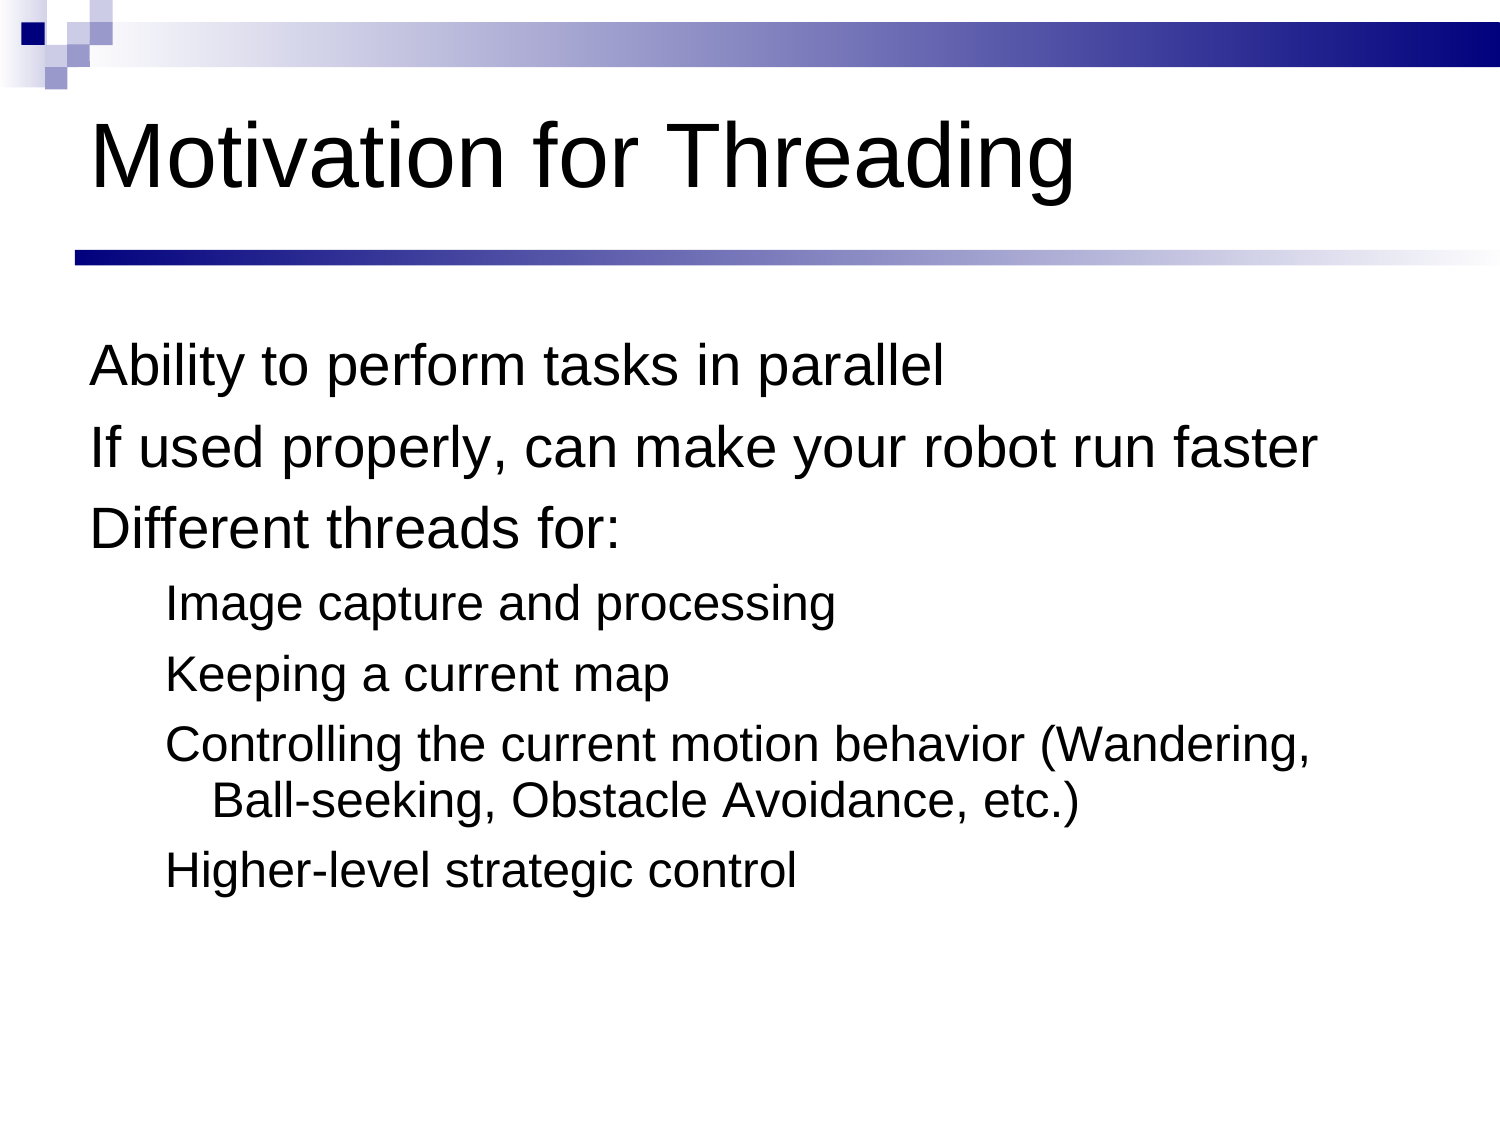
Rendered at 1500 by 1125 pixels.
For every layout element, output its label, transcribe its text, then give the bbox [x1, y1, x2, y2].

list Ability to perform tasks in parallel If used properly, can make your robot run faster Different threads for: Image capture and processing Keeping a current map Controlling the current motion behavior (Wandering, Ball-seeking, Obstacle Avoidance, etc.) Higher-level strategic control [75, 324, 1425, 963]
title Motivation for Threading [75, 74, 1425, 238]
